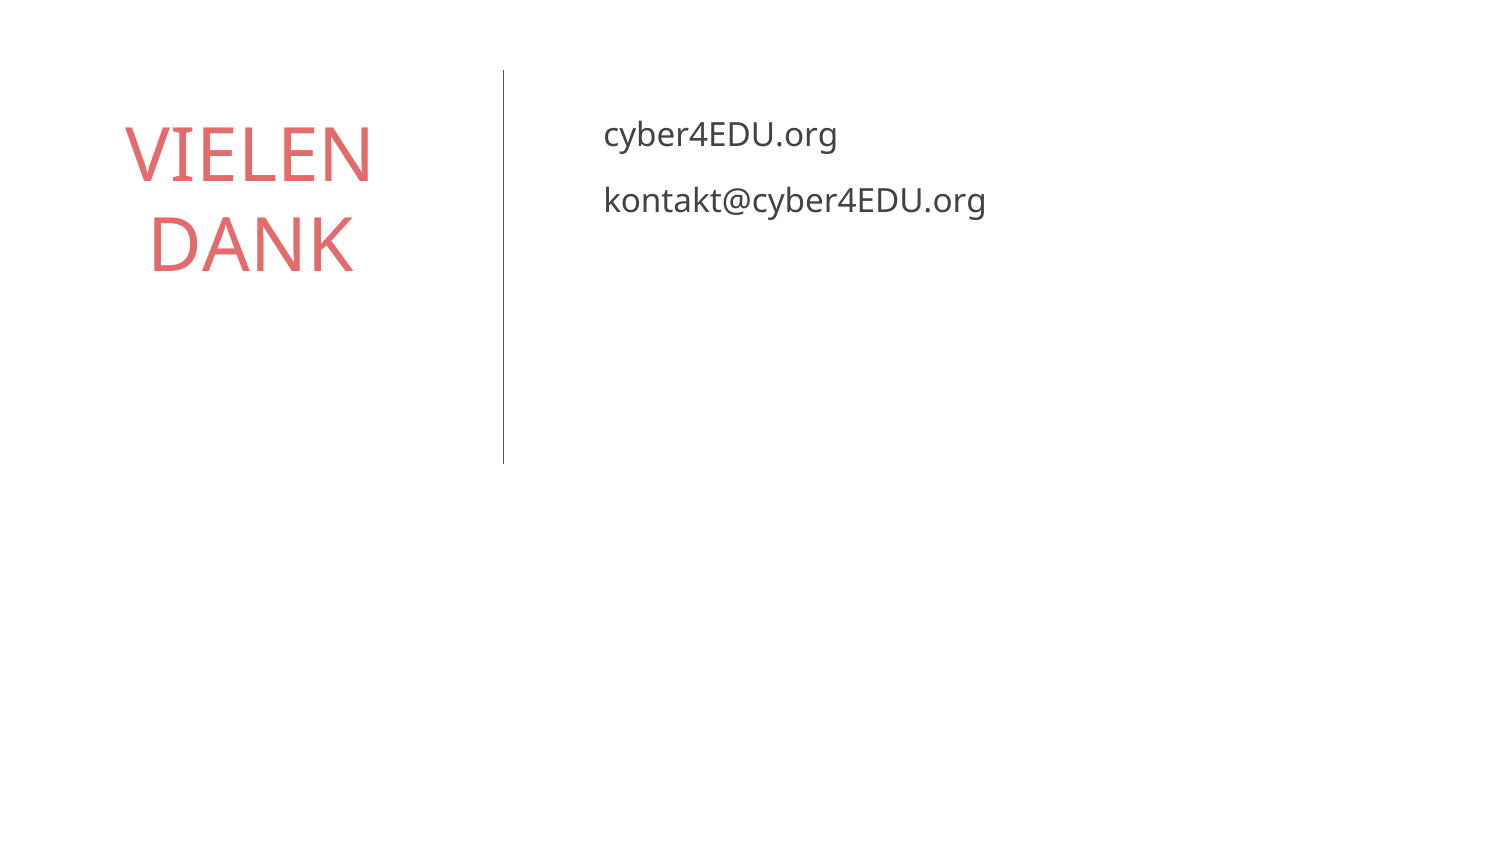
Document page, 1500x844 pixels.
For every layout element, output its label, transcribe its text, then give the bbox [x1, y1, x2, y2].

text_box VIELEN DANK [39, 91, 463, 219]
text_box cyber4EDU.org kontakt@cyber4EDU.org [588, 91, 1195, 467]
